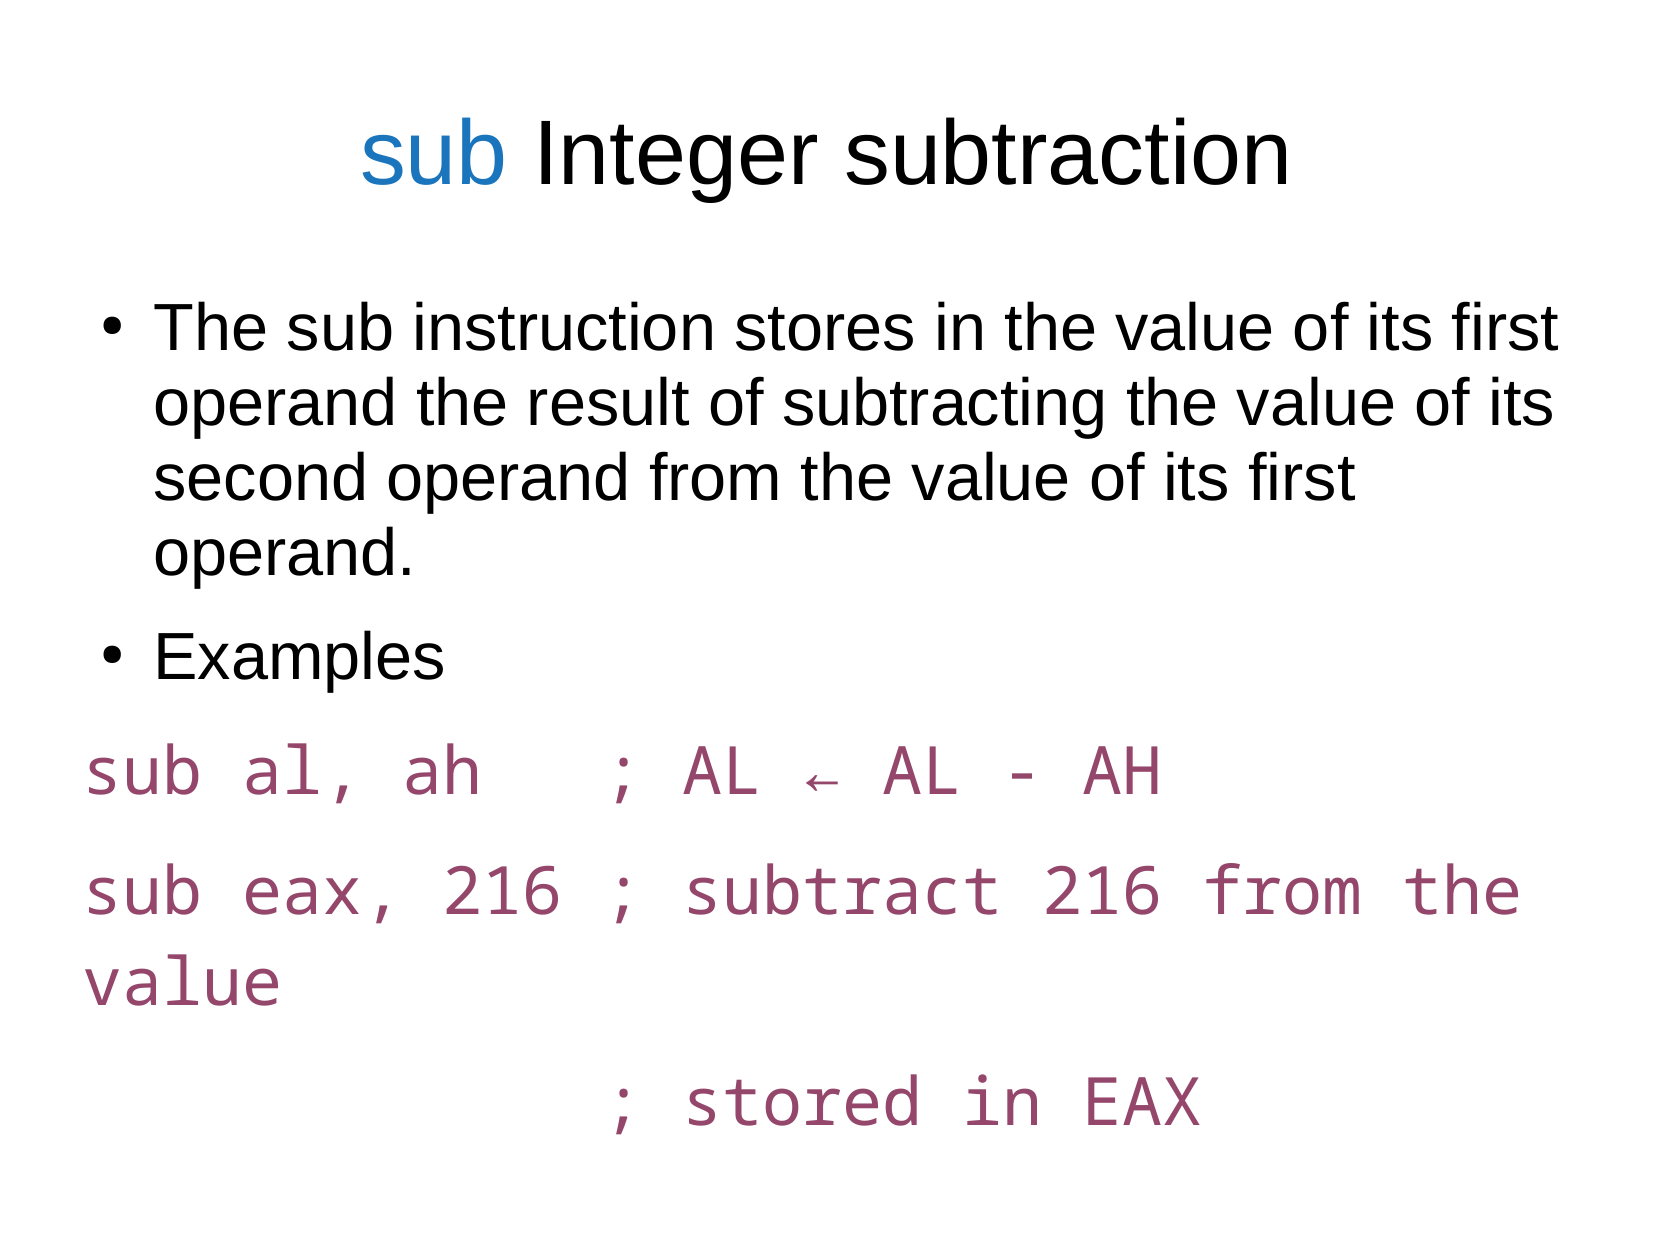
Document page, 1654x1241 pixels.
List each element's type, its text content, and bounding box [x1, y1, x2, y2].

list The sub instruction stores in the value of its first operand the result of subtracting the value of its second operand from the value of its first operand. Examples sub al, ah ; AL ← AL - AH sub eax, 216 ; subtract 216 from the value ; stored in EAX [82, 290, 1571, 1163]
title sub Integer subtraction [82, 49, 1571, 257]
